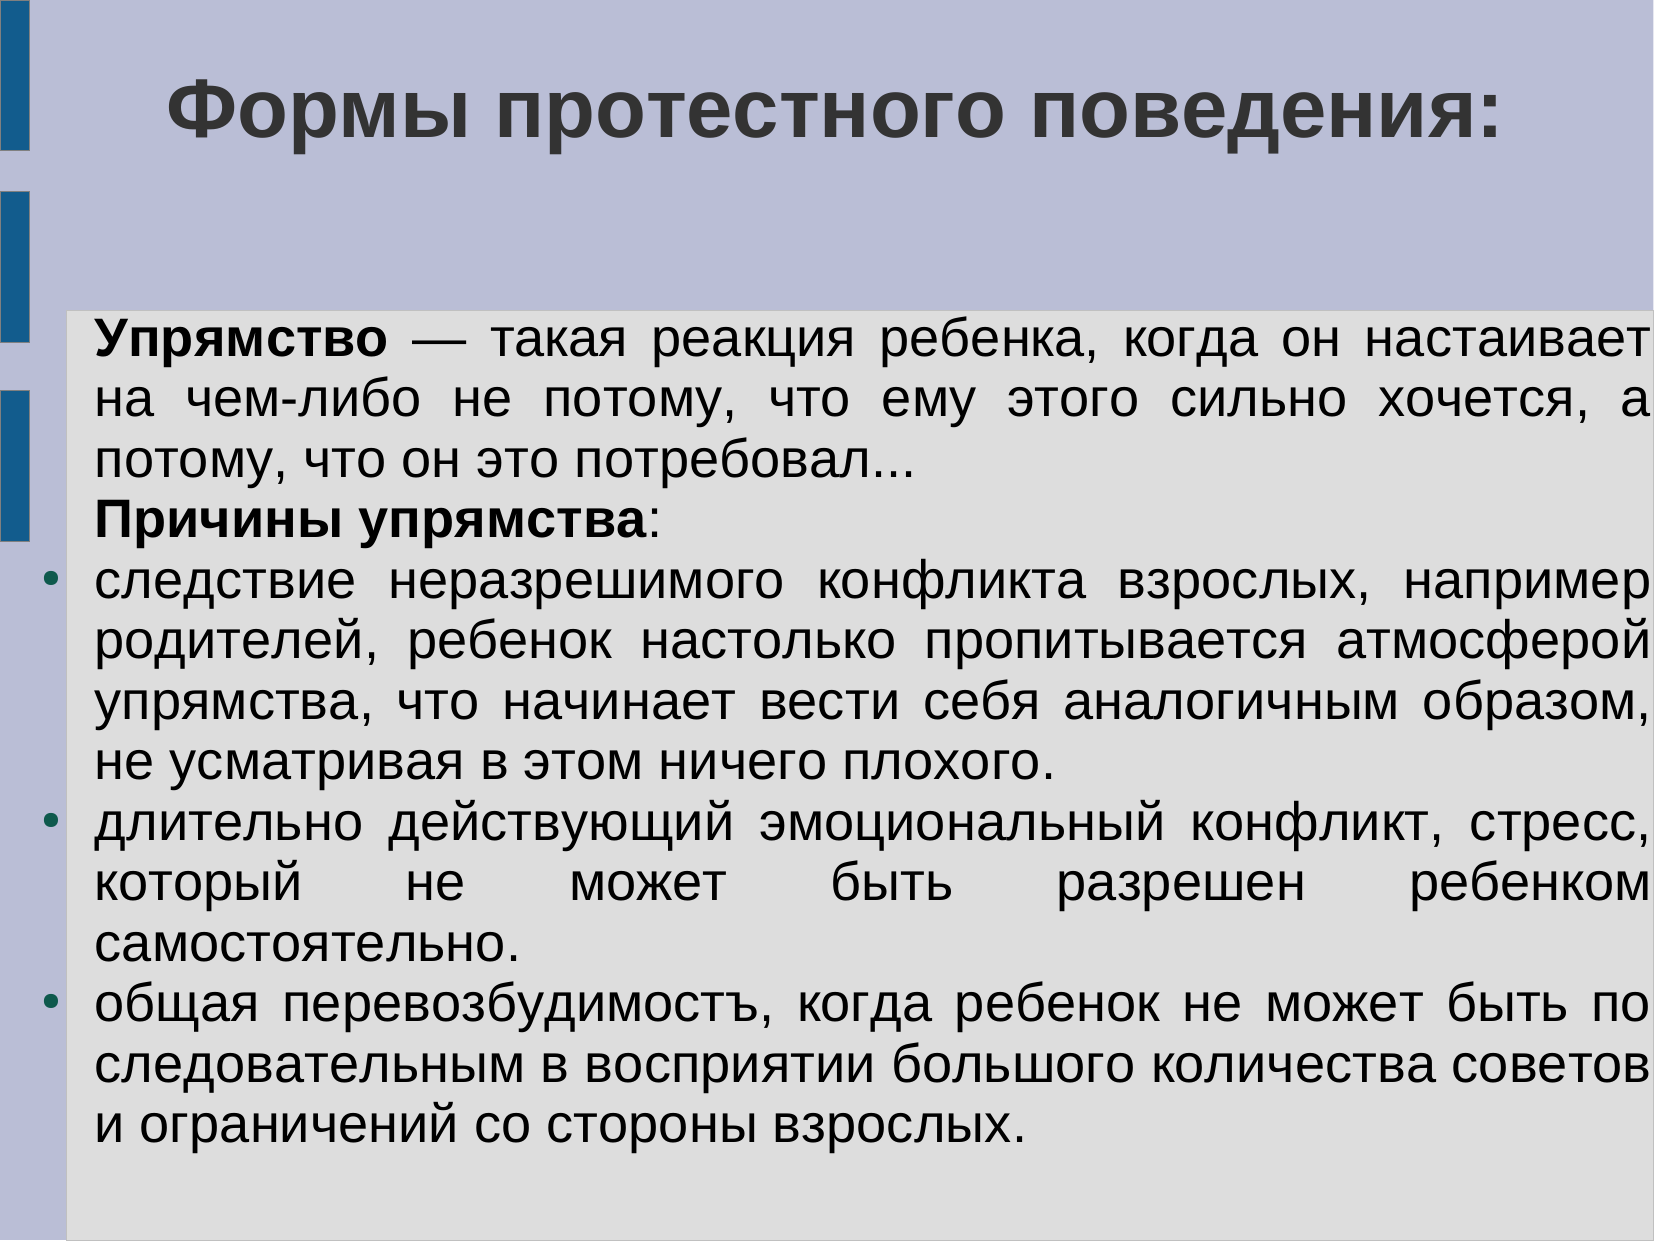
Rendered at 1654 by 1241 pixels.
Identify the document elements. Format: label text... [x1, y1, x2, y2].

title Формы протестного поведения: [129, 5, 1543, 213]
list Упрямство — такая реакция ребенка, когда он настаивает на чем-либо не потому, что ему этого сильно хочется, а потому, что он это потребовал... Причины упрямства: следствие неразрешимого конфликта взрослых, например родителей, ребенок настолько пропитывается атмосферой упрямства, что начинает вести себя аналогичным образом, не усматривая в этом ничего плохого. длительно действующий эмоциональный конфликт, стресс, который не может быть разрешен ребенком самостоятельно. общая перевозбудимостъ, когда ребенок не может быть по­следовательным в восприятии большого количества советов и ограничений со стороны взрослых. [23, 307, 1654, 1241]
